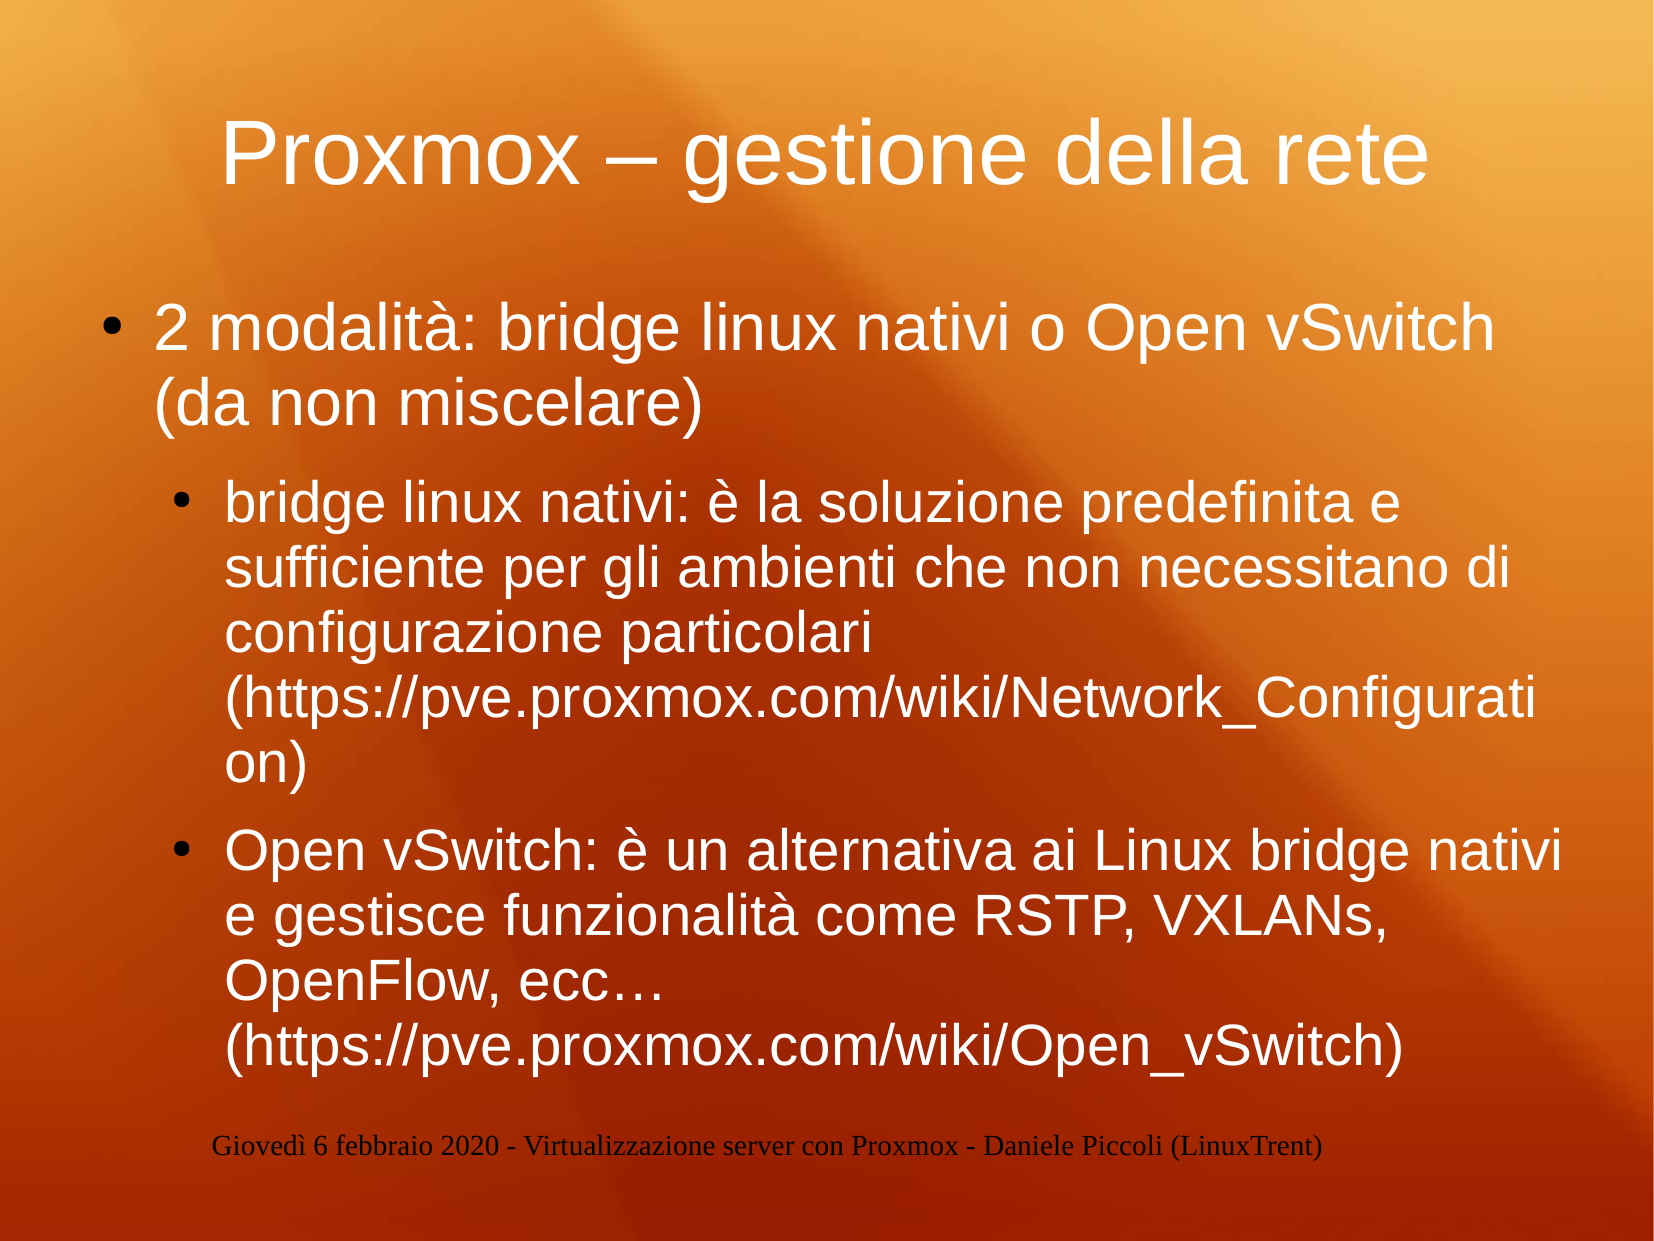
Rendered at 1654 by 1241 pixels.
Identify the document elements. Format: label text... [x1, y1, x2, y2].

list 2 modalità: bridge linux nativi o Open vSwitch (da non miscelare) bridge linux nativi: è la soluzione predefinita e sufficiente per gli ambienti che non necessitano di configurazione particolari (https://pve.proxmox.com/wiki/Network_Configuration) Open vSwitch: è un alternativa ai Linux bridge nativi e gestisce funzionalità come RSTP, VXLANs, OpenFlow, ecc… (https://pve.proxmox.com/wiki/Open_vSwitch) [82, 290, 1571, 1014]
picture [0, 0, 1654, 1241]
title Proxmox – gestione della rete [82, 49, 1571, 257]
